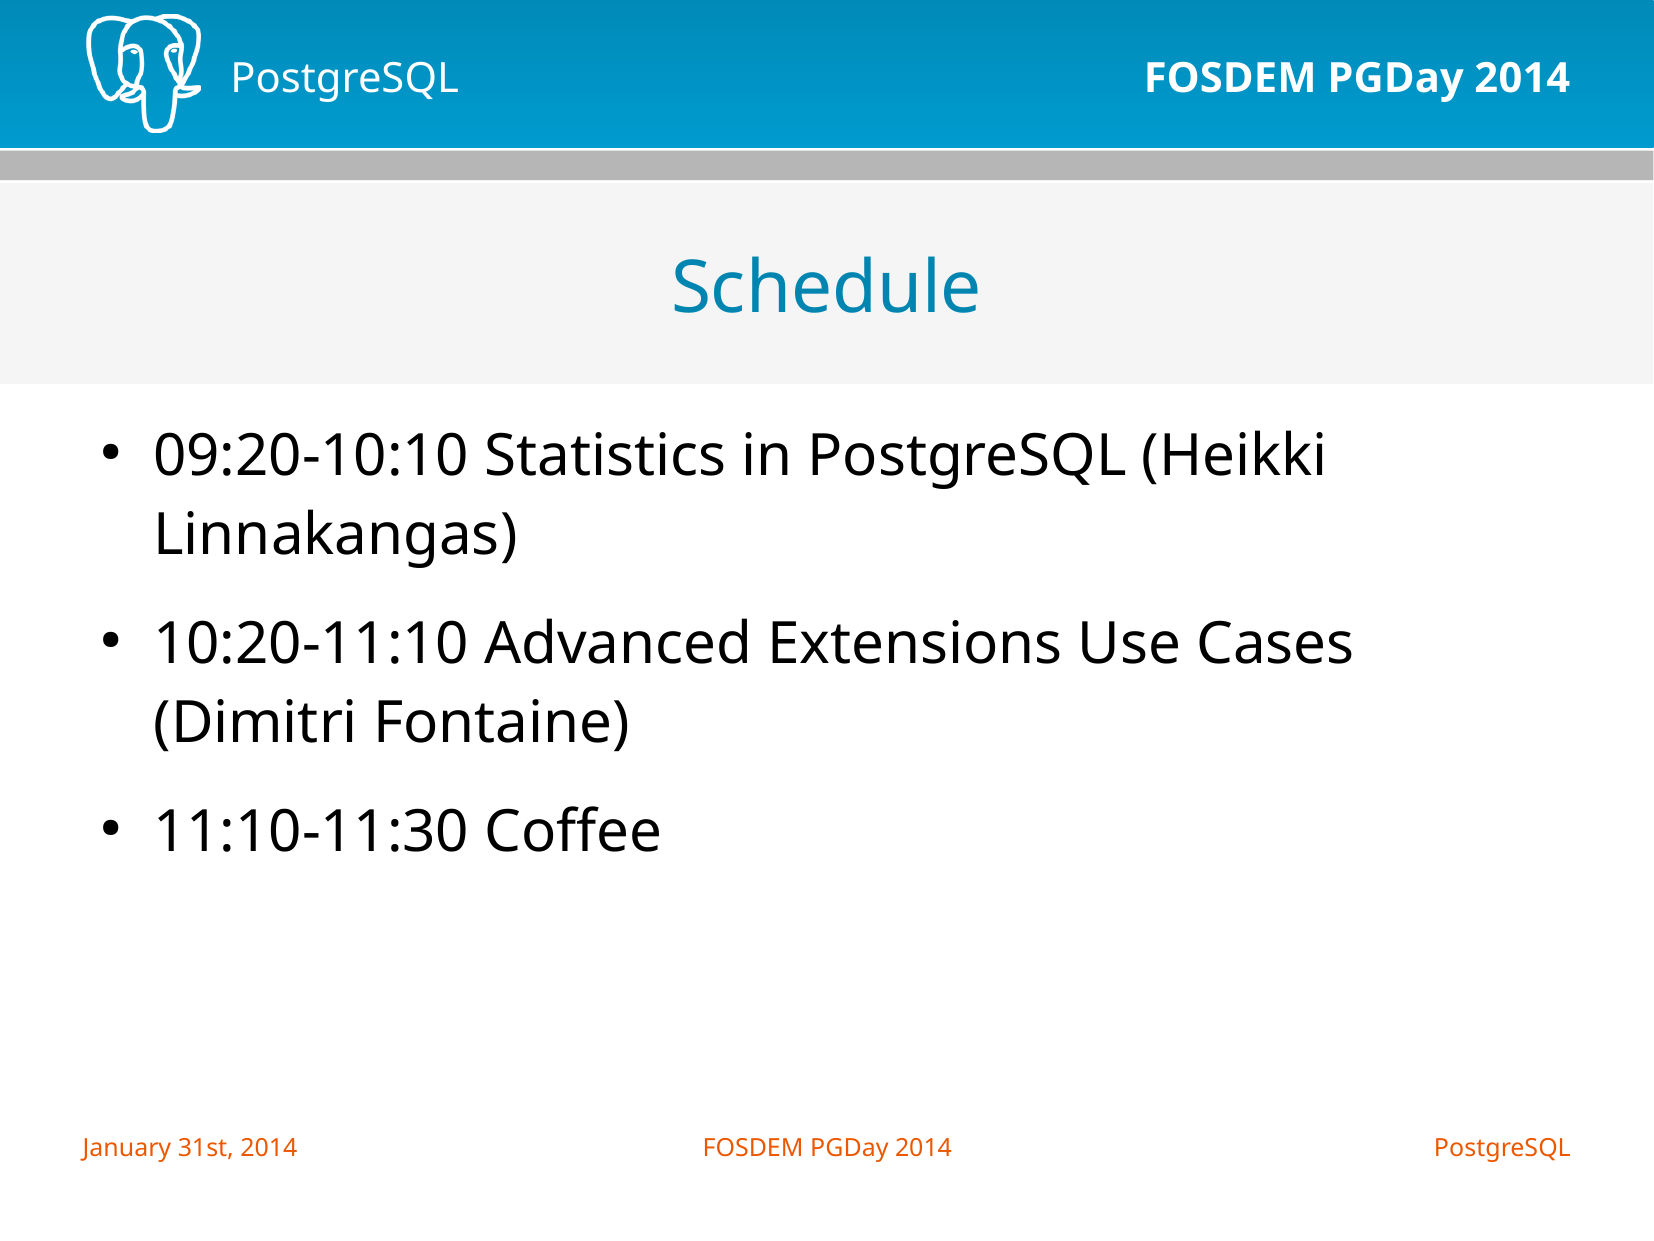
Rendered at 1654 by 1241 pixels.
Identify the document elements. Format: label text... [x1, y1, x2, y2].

list 09:20-10:10 Statistics in PostgreSQL (Heikki Linnakangas) 10:20-11:10 Advanced Extensions Use Cases (Dimitri Fontaine) 11:10-11:30 Coffee [82, 413, 1571, 1133]
picture [87, 15, 200, 132]
title Schedule [82, 200, 1571, 369]
